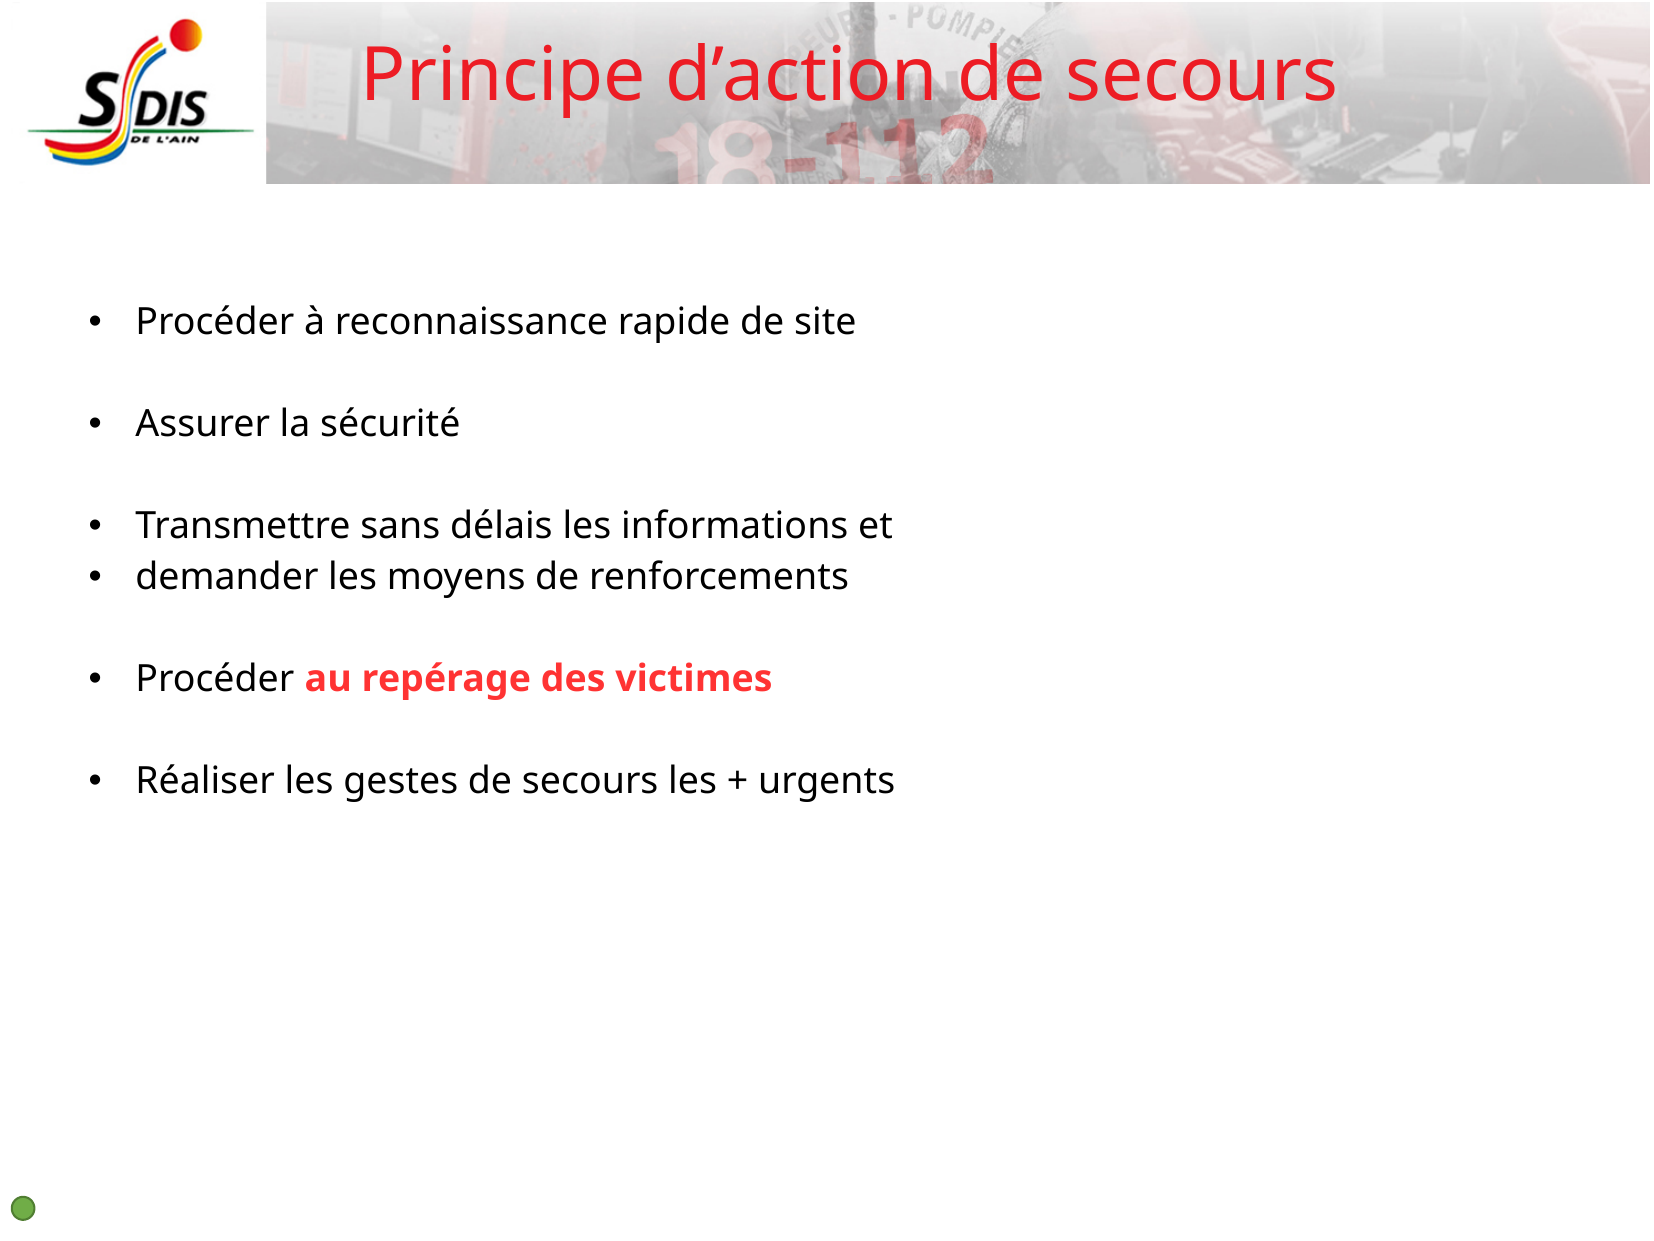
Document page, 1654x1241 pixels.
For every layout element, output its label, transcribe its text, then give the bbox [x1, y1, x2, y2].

title Principe d’action de secours [68, 25, 1632, 117]
text_box Procéder à reconnaissance rapide de site Assurer la sécurité Transmettre sans délais les informations et demander les moyens de renforcements Procéder au repérage des victimes Réaliser les gestes de secours les + urgents [73, 236, 1532, 754]
picture [11, 2, 1650, 184]
text_box [11, 1196, 35, 1220]
